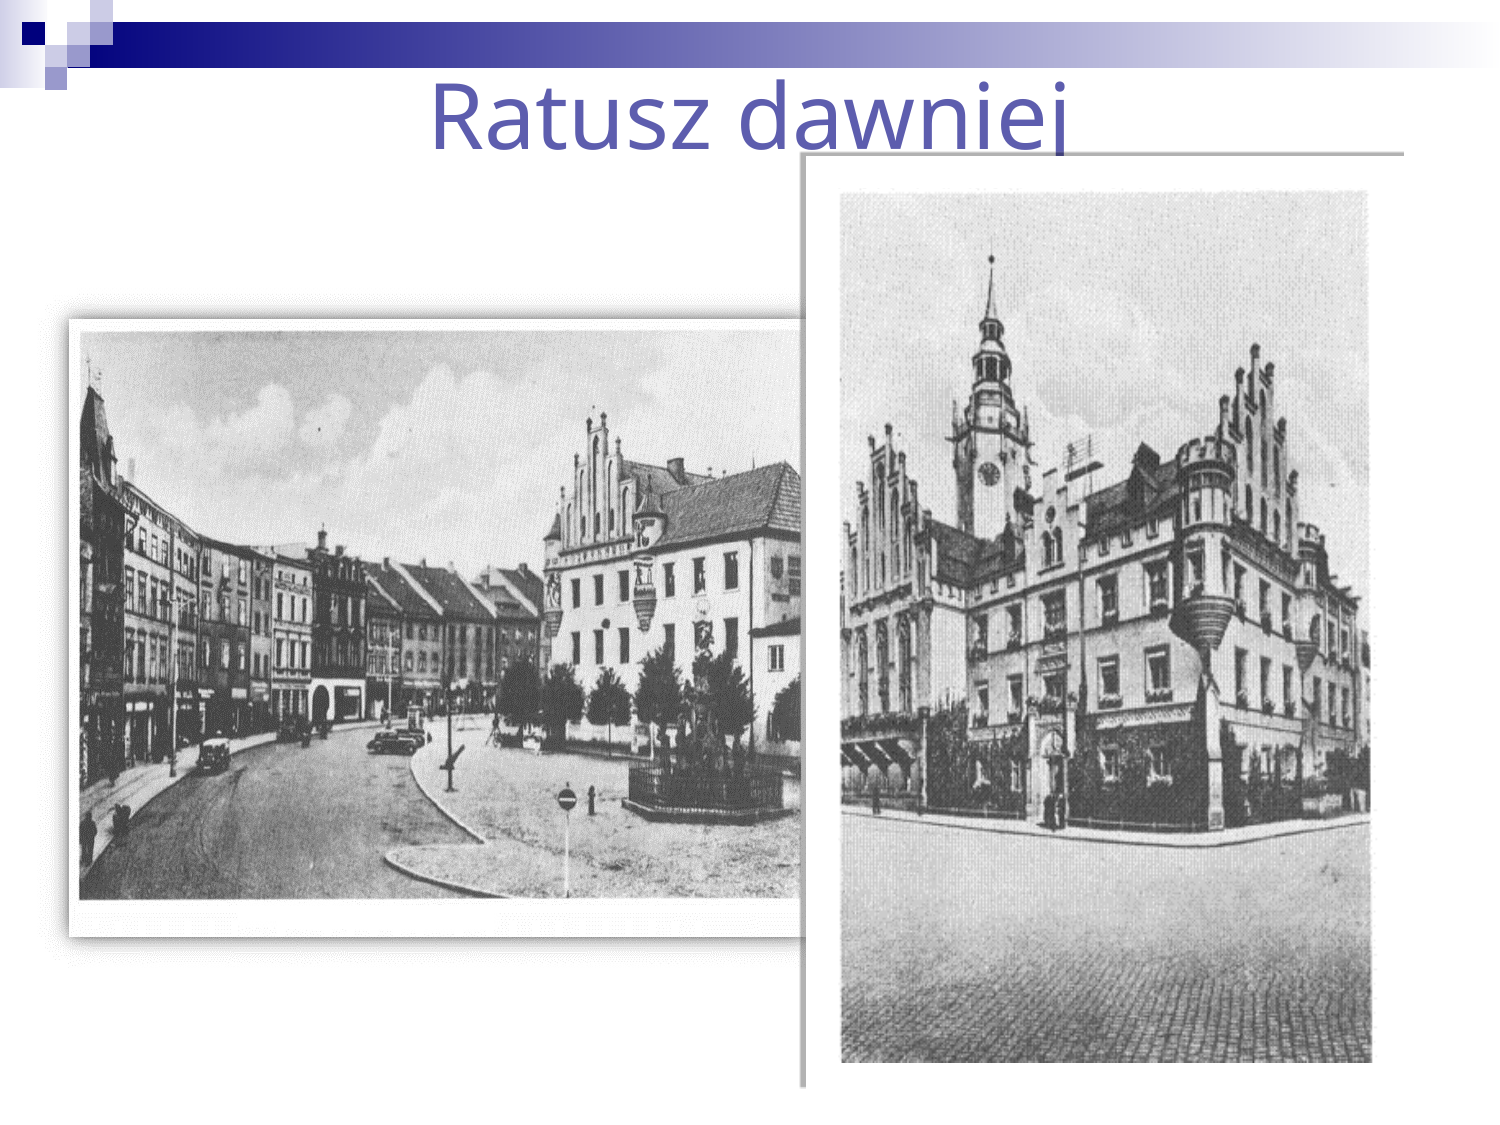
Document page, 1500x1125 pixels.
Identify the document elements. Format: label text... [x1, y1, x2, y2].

picture [37, 287, 799, 968]
title Ratusz dawniej [75, 0, 1426, 225]
picture [837, 187, 1379, 1063]
picture [800, 287, 806, 968]
